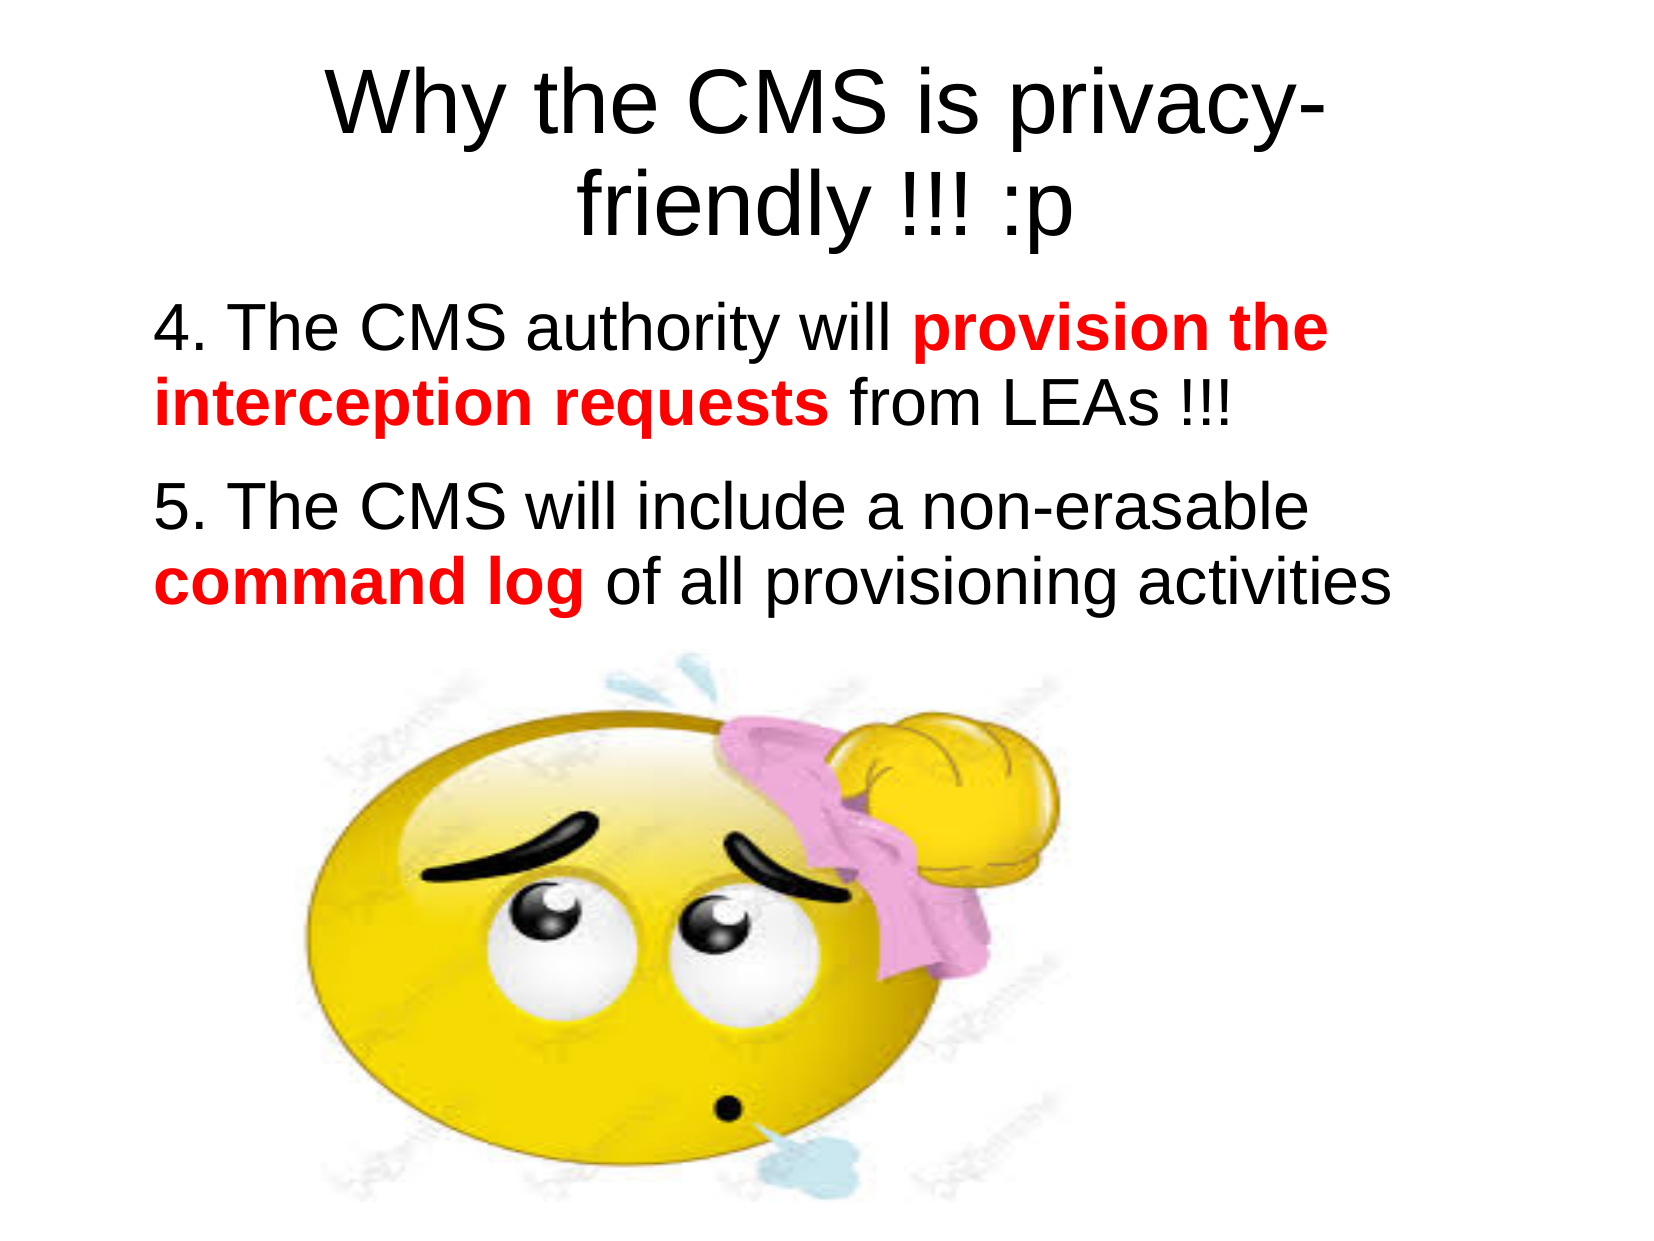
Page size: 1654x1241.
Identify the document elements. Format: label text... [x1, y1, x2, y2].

picture [295, 649, 1075, 1205]
title Why the CMS is privacy-friendly !!! :p [82, 49, 1571, 257]
list 4. The CMS authority will provision the interception requests from LEAs !!! 5. The CMS will include a non-erasable command log of all provisioning activities [82, 290, 1538, 1010]
